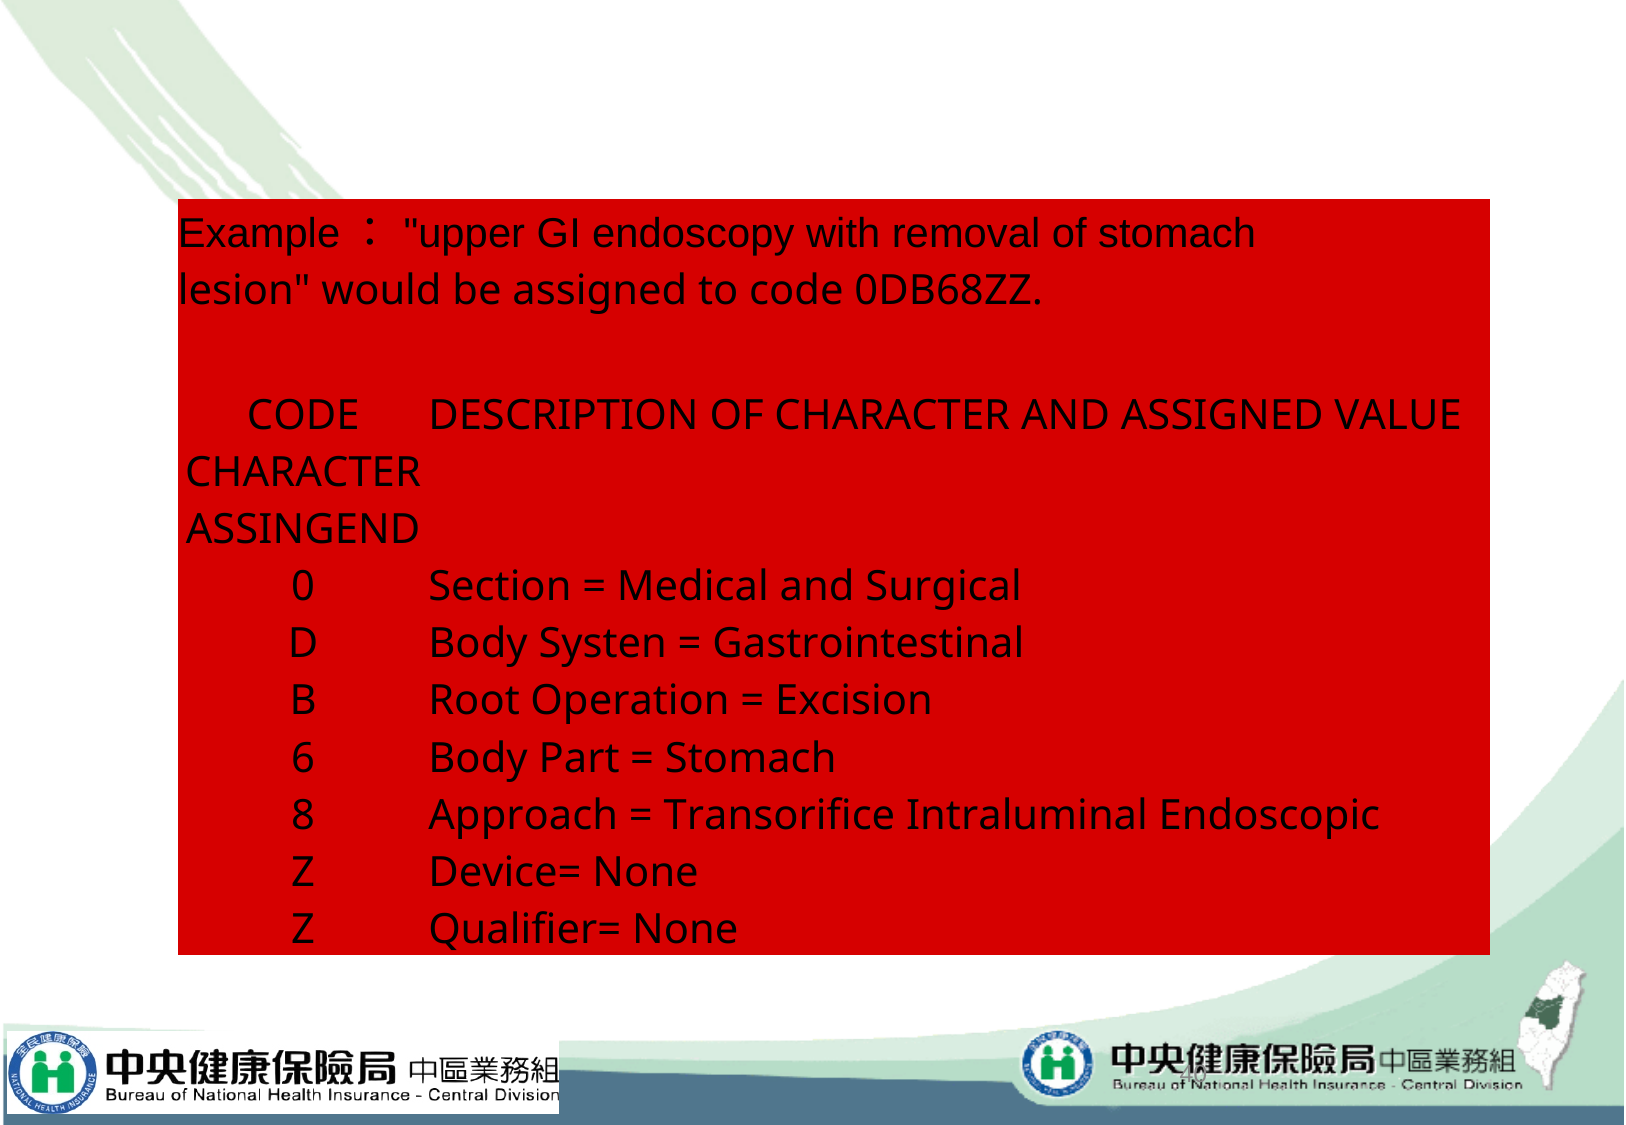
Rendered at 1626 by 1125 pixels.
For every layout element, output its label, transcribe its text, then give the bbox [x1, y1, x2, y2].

table_cell lesion" would be assigned to code 0DB68ZZ. [178, 260, 1490, 317]
text_box [1164, 1042, 1544, 1103]
table_cell 6 [178, 727, 428, 784]
table_cell Body Part = Stomach [428, 727, 1490, 784]
table_header Example："upper GI endoscopy with removal of stomach [178, 199, 1490, 260]
table_cell Qualifier= None [428, 898, 1490, 955]
table_cell [178, 317, 428, 385]
table_cell Device= None [428, 841, 1490, 898]
table_cell 8 [178, 784, 428, 841]
table_cell Body Systen = Gastrointestinal [428, 613, 1490, 670]
table_cell D [178, 613, 428, 670]
table_cell Root Operation = Excision [428, 670, 1490, 727]
table_cell DESCRIPTION OF CHARACTER AND ASSIGNED VALUE [428, 385, 1490, 556]
table_cell B [178, 670, 428, 727]
table_cell Approach = Transorifice Intraluminal Endoscopic [428, 784, 1490, 841]
table_cell Z [178, 898, 428, 955]
table_cell [428, 317, 1490, 385]
table_cell 0 [178, 556, 428, 613]
table_cell Section = Medical and Surgical [428, 556, 1490, 613]
table_cell Z [178, 841, 428, 898]
table_cell CODE CHARACTER ASSINGEND [178, 385, 428, 556]
